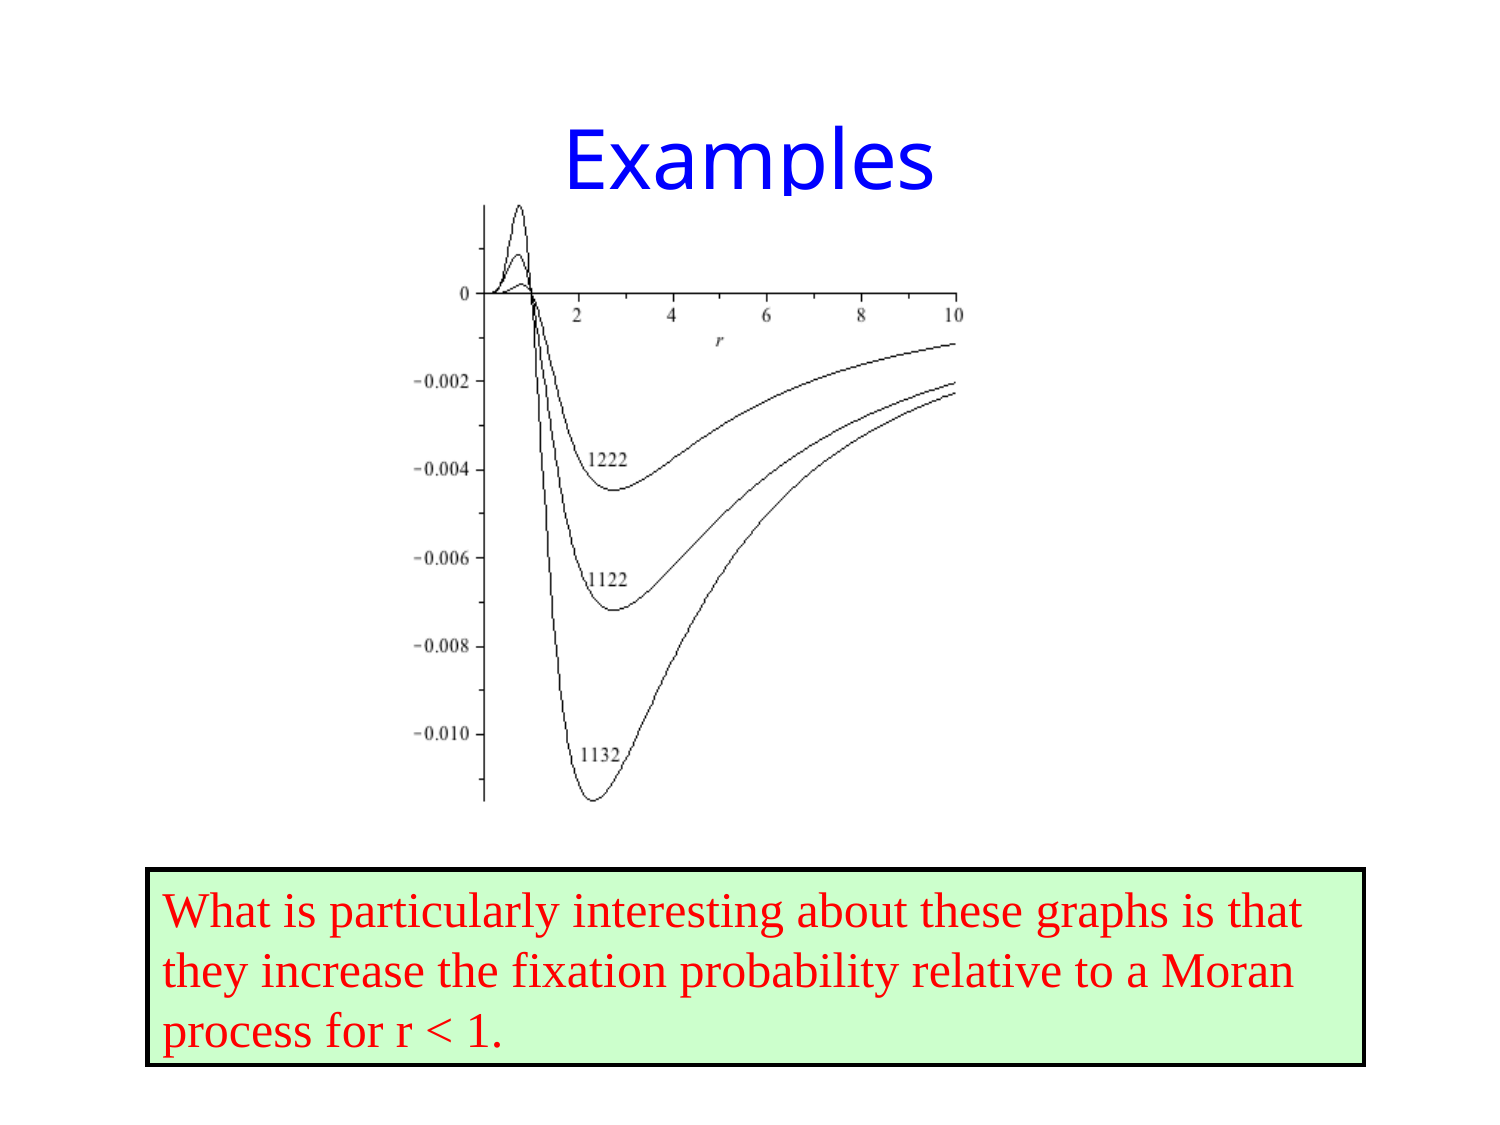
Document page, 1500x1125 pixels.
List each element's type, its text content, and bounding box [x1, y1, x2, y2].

text_box What is particularly interesting about these graphs is that they increase the fixation probability relative to a Moran process for r < 1. [147, 869, 1365, 1065]
title Examples [112, 62, 1388, 250]
picture [383, 196, 975, 811]
